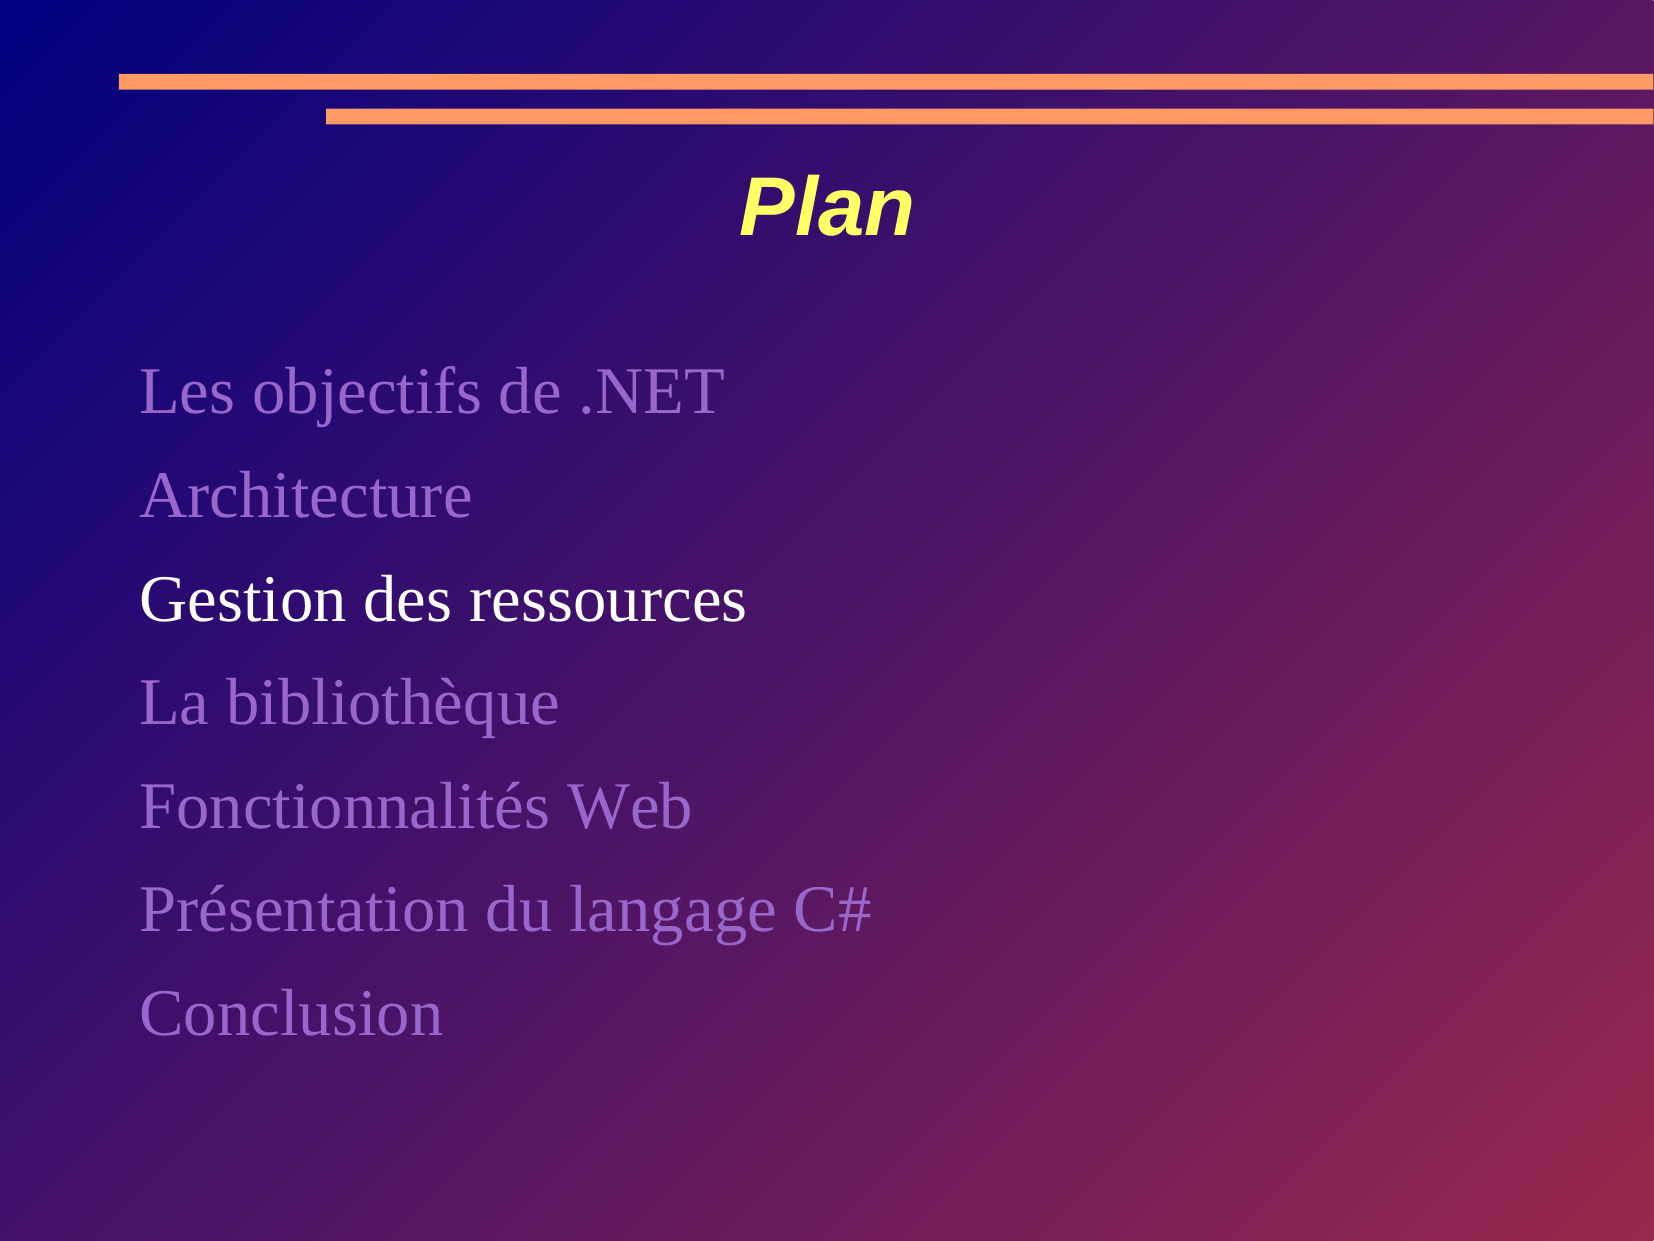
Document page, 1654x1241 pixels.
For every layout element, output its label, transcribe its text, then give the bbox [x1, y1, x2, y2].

title Plan [121, 102, 1534, 311]
list Les objectifs de .NET Architecture Gestion des ressources La bibliothèque Fonctionnalités Web Présentation du langage C# Conclusion [121, 354, 1534, 1051]
